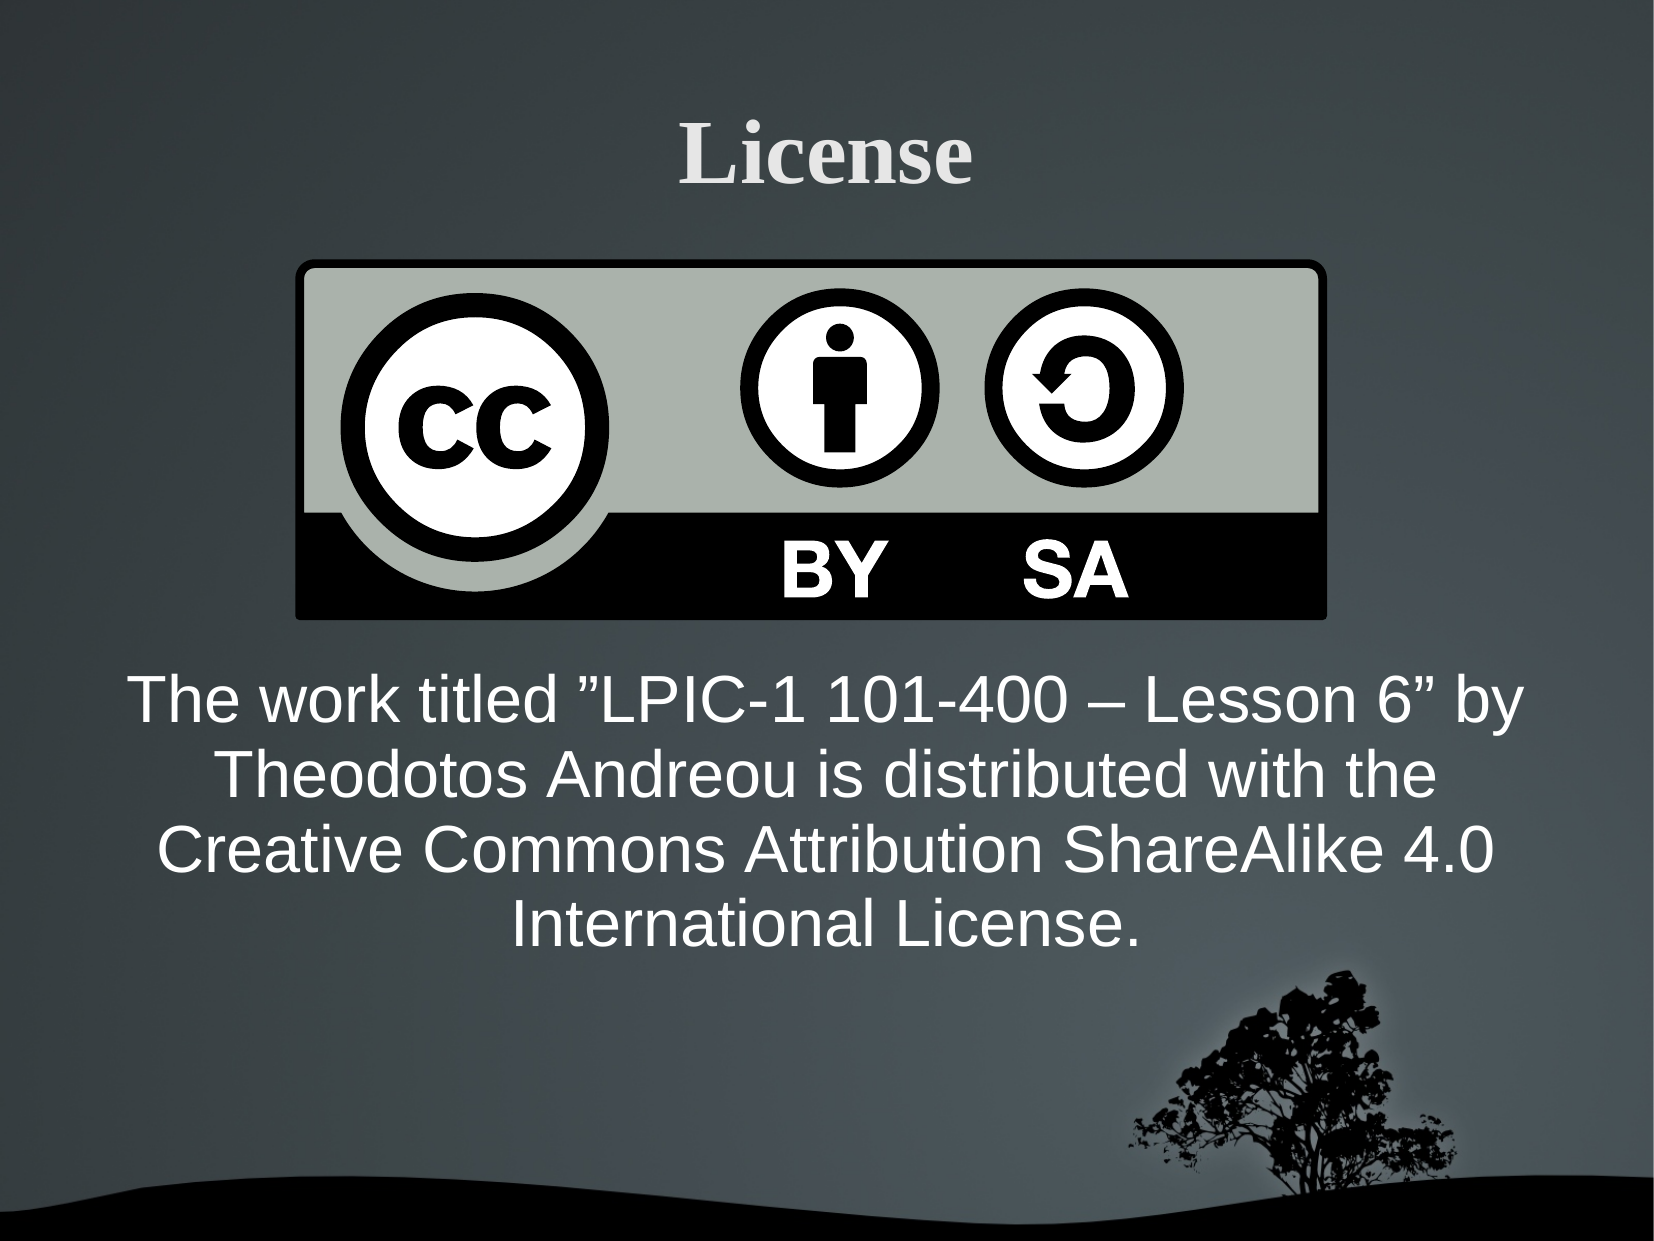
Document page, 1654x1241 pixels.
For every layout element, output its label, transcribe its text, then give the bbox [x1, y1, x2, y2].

subtitle The work titled ”LPIC-1 101-400 – Lesson 6” by Theodotos Andreou is distributed with the Creative Commons Attribution ShareAlike 4.0 International License. [82, 290, 1571, 1109]
title License [82, 49, 1571, 257]
picture [0, 0, 1654, 1241]
